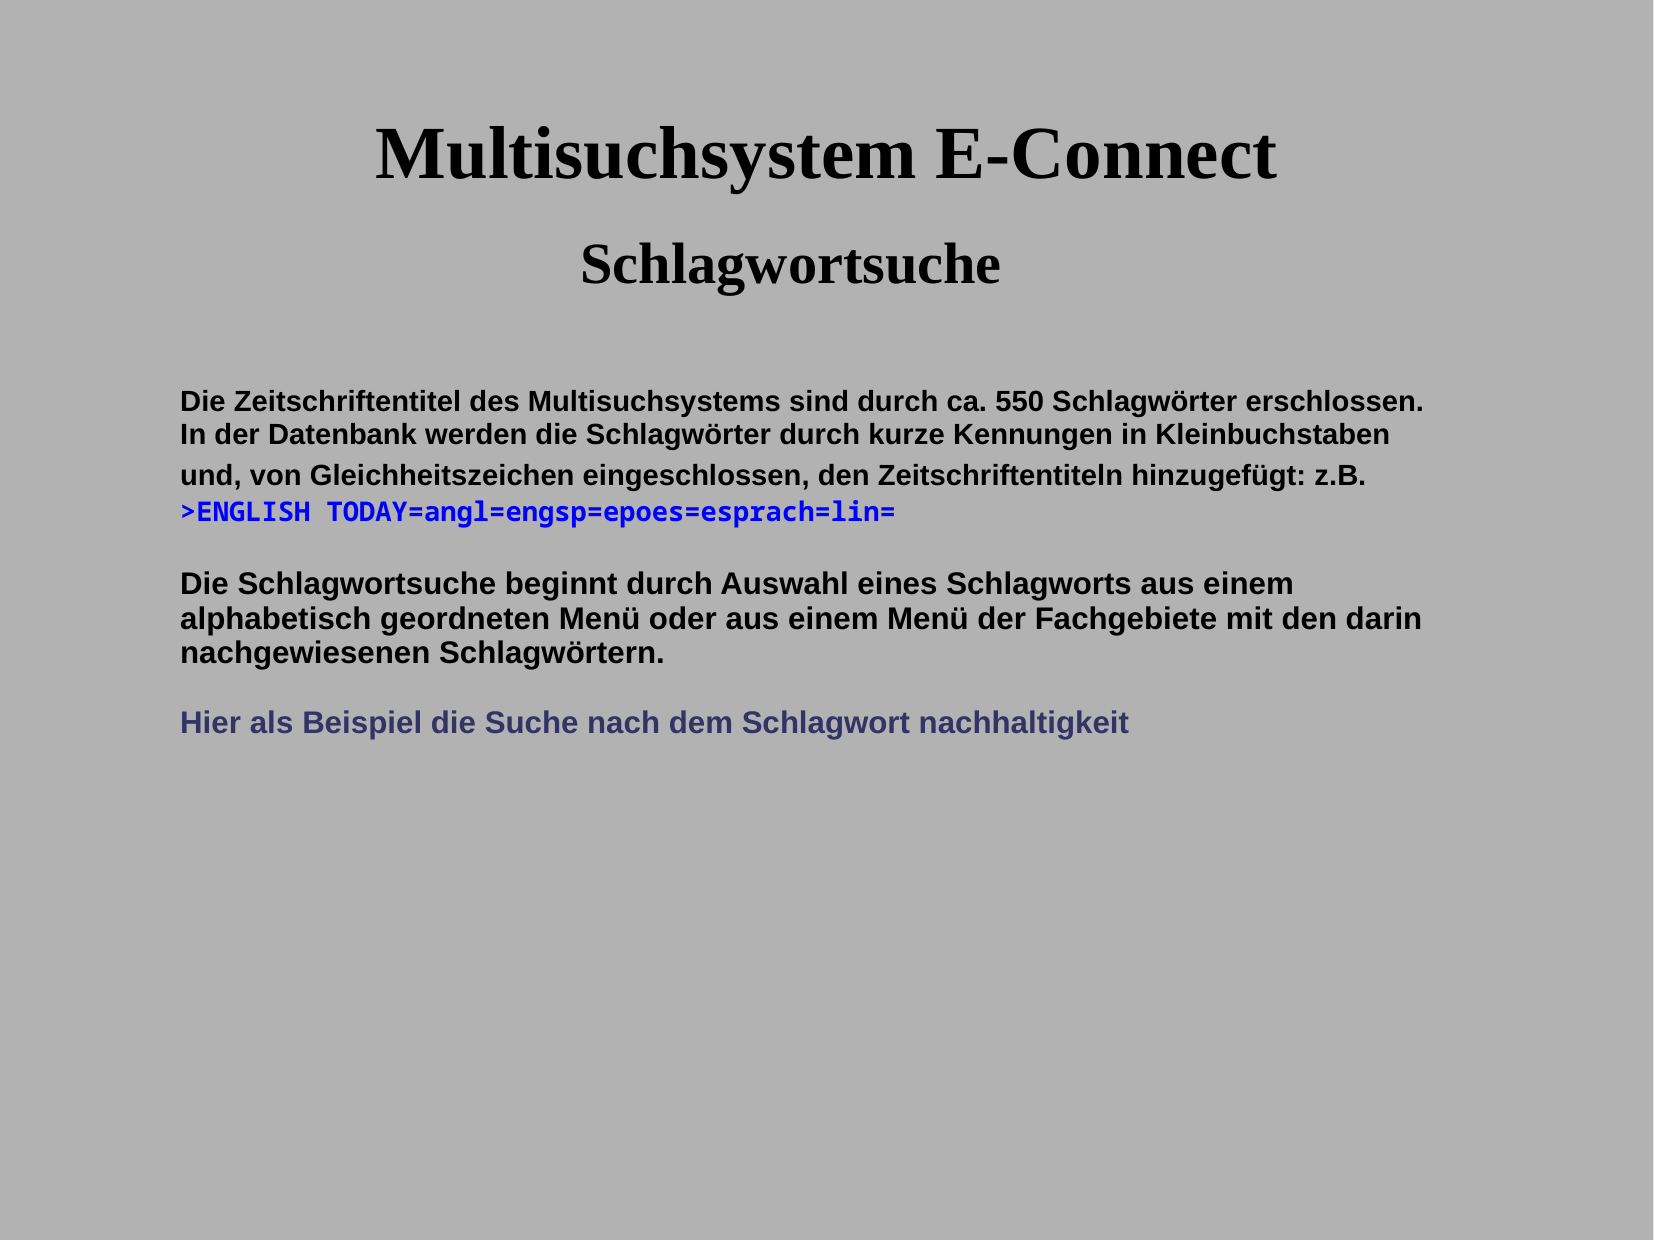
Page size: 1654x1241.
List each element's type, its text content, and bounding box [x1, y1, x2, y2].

title Multisuchsystem E-Connect [82, 49, 1571, 257]
text_box Die Zeitschriftentitel des Multisuchsystems sind durch ca. 550 Schlagwörter erschlossen. In der Datenbank werden die Schlagwörter durch kurze Kennungen in Kleinbuchstaben und, von Gleichheitszeichen eingeschlossen, den Zeitschriftentiteln hinzugefügt: z.B. >ENGLISH TODAY=angl=engsp=epoes=esprach=lin= Die Schlagwortsuche beginnt durch Auswahl eines Schlagworts aus einem alphabetisch geordneten Menü oder aus einem Menü der Fachgebiete mit den darin nachgewiesenen Schlagwörtern. Hier als Beispiel die Suche nach dem Schlagwort nachhaltigkeit [165, 377, 1465, 817]
list Schlagwortsuche [11, 231, 1500, 945]
